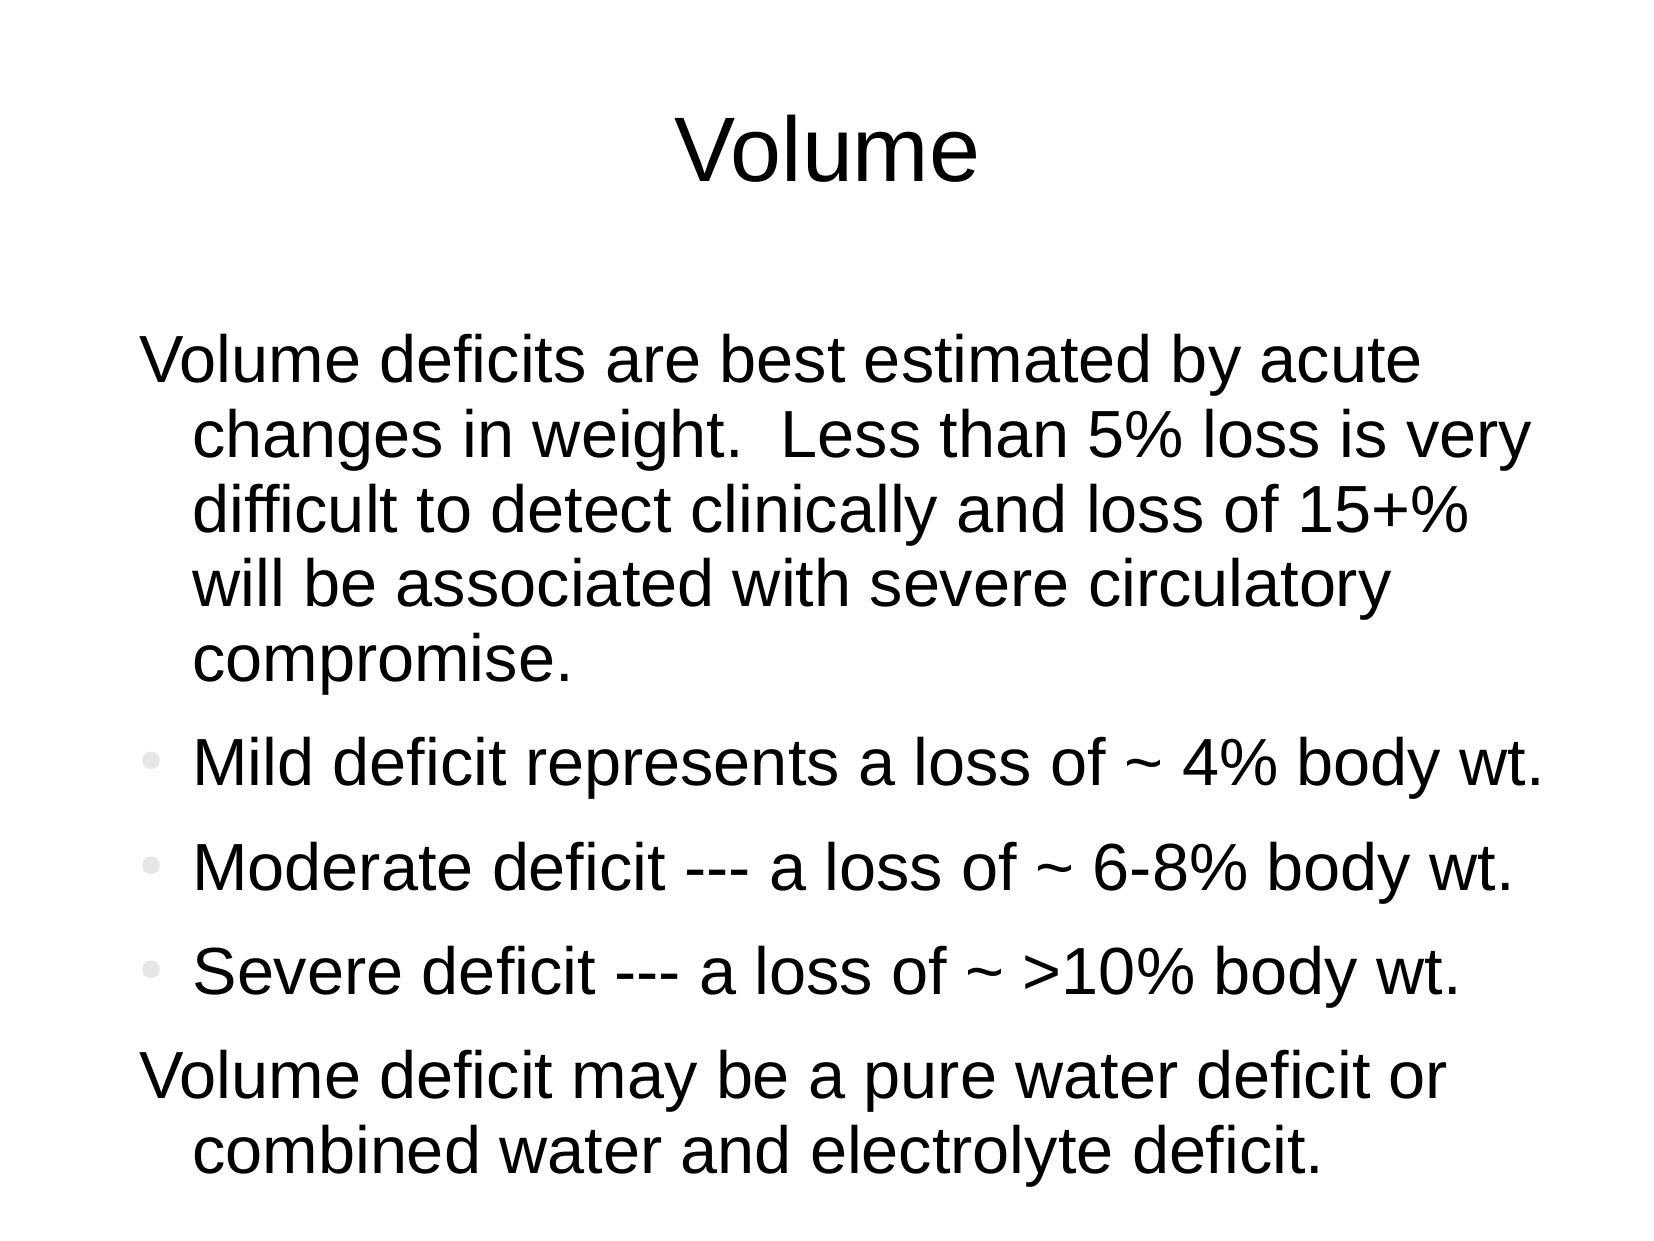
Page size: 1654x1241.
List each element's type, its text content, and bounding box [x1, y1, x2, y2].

list Volume deficits are best estimated by acute changes in weight. Less than 5% loss is very difficult to detect clinically and loss of 15+% will be associated with severe circulatory compromise. Mild deficit represents a loss of ~ 4% body wt. Moderate deficit --- a loss of ~ 6-8% body wt. Severe deficit --- a loss of ~ >10% body wt. Volume deficit may be a pure water deficit or combined water and electrolyte deficit. [121, 322, 1561, 1133]
title Volume [121, 46, 1534, 254]
